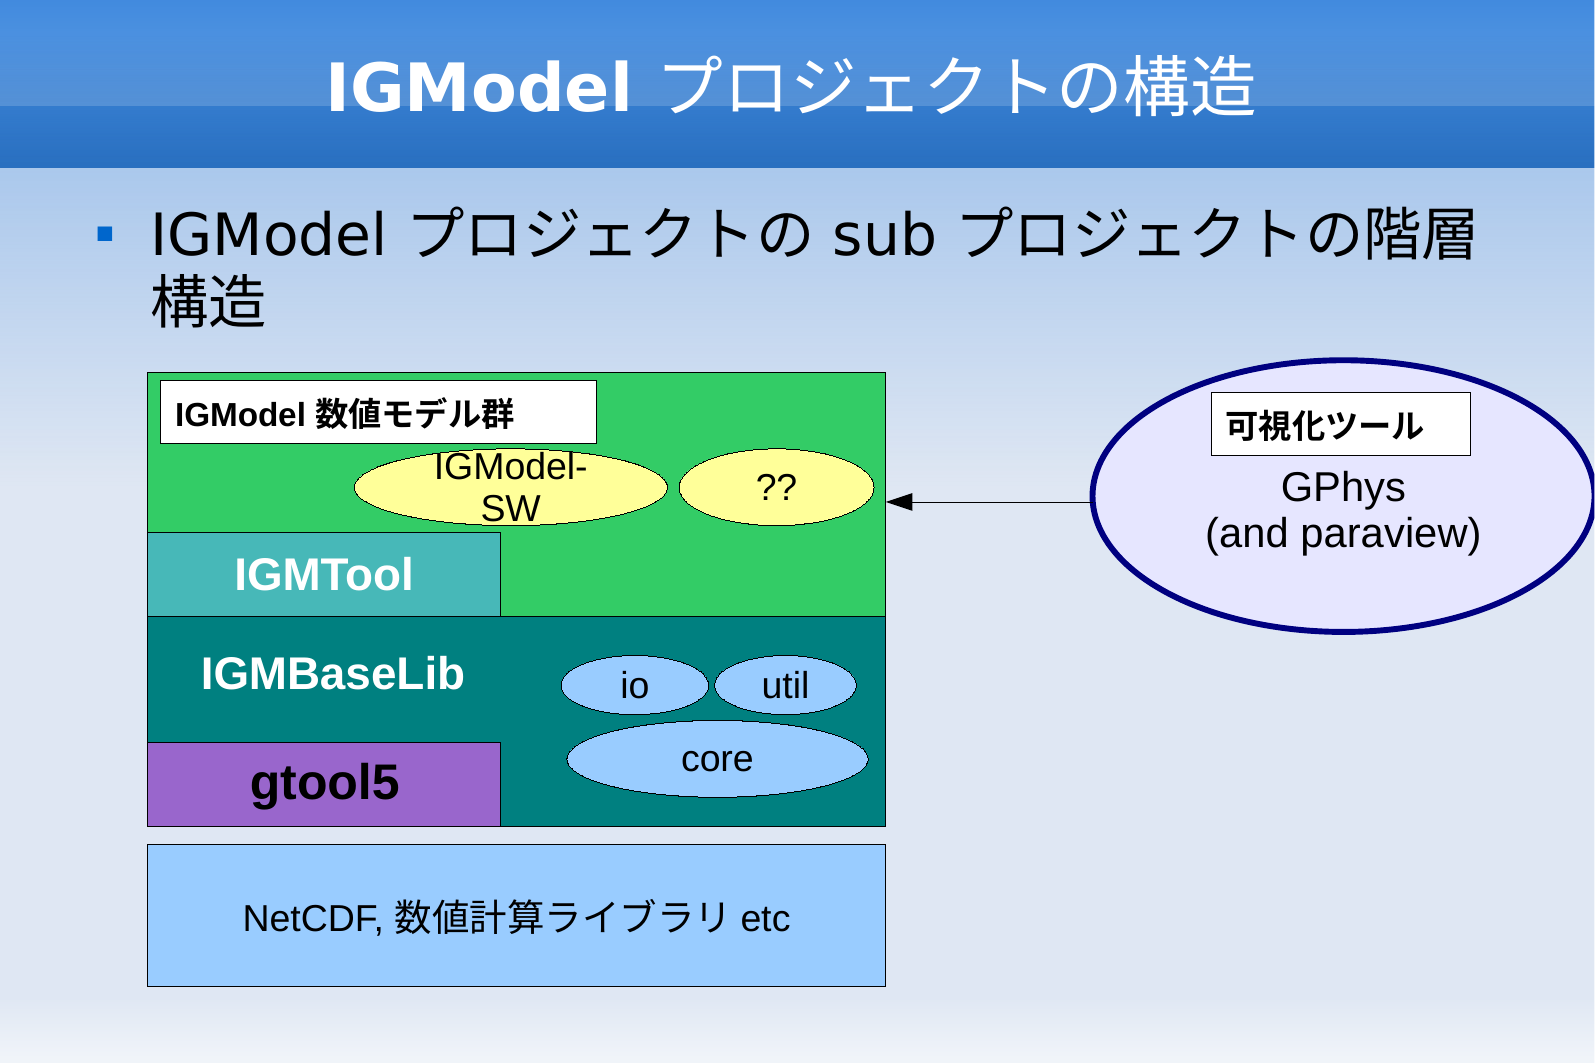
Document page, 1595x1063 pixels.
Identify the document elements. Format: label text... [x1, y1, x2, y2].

text_box ?? [679, 448, 875, 526]
text_box 可視化ツール [1211, 392, 1471, 443]
text_box IGModel-SW [354, 448, 668, 526]
text_box util [714, 655, 857, 715]
text_box gtool5 [147, 743, 500, 827]
text_box io [561, 655, 709, 715]
text_box IGMTool [147, 533, 500, 616]
text_box GPhys (and paraview) [1092, 360, 1595, 632]
title IGModel プロジェクトの構造 [74, 0, 1510, 178]
text_box core [566, 720, 869, 798]
picture [0, 0, 1595, 1063]
list IGModel プロジェクトの sub プロジェクトの階層構造 [79, 201, 1515, 904]
text_box NetCDF, 数値計算ライブラリ etc [147, 844, 886, 987]
text_box IGMBaseLib [186, 640, 540, 722]
text_box [147, 372, 886, 827]
text_box IGModel 数値モデル群 [160, 380, 597, 443]
